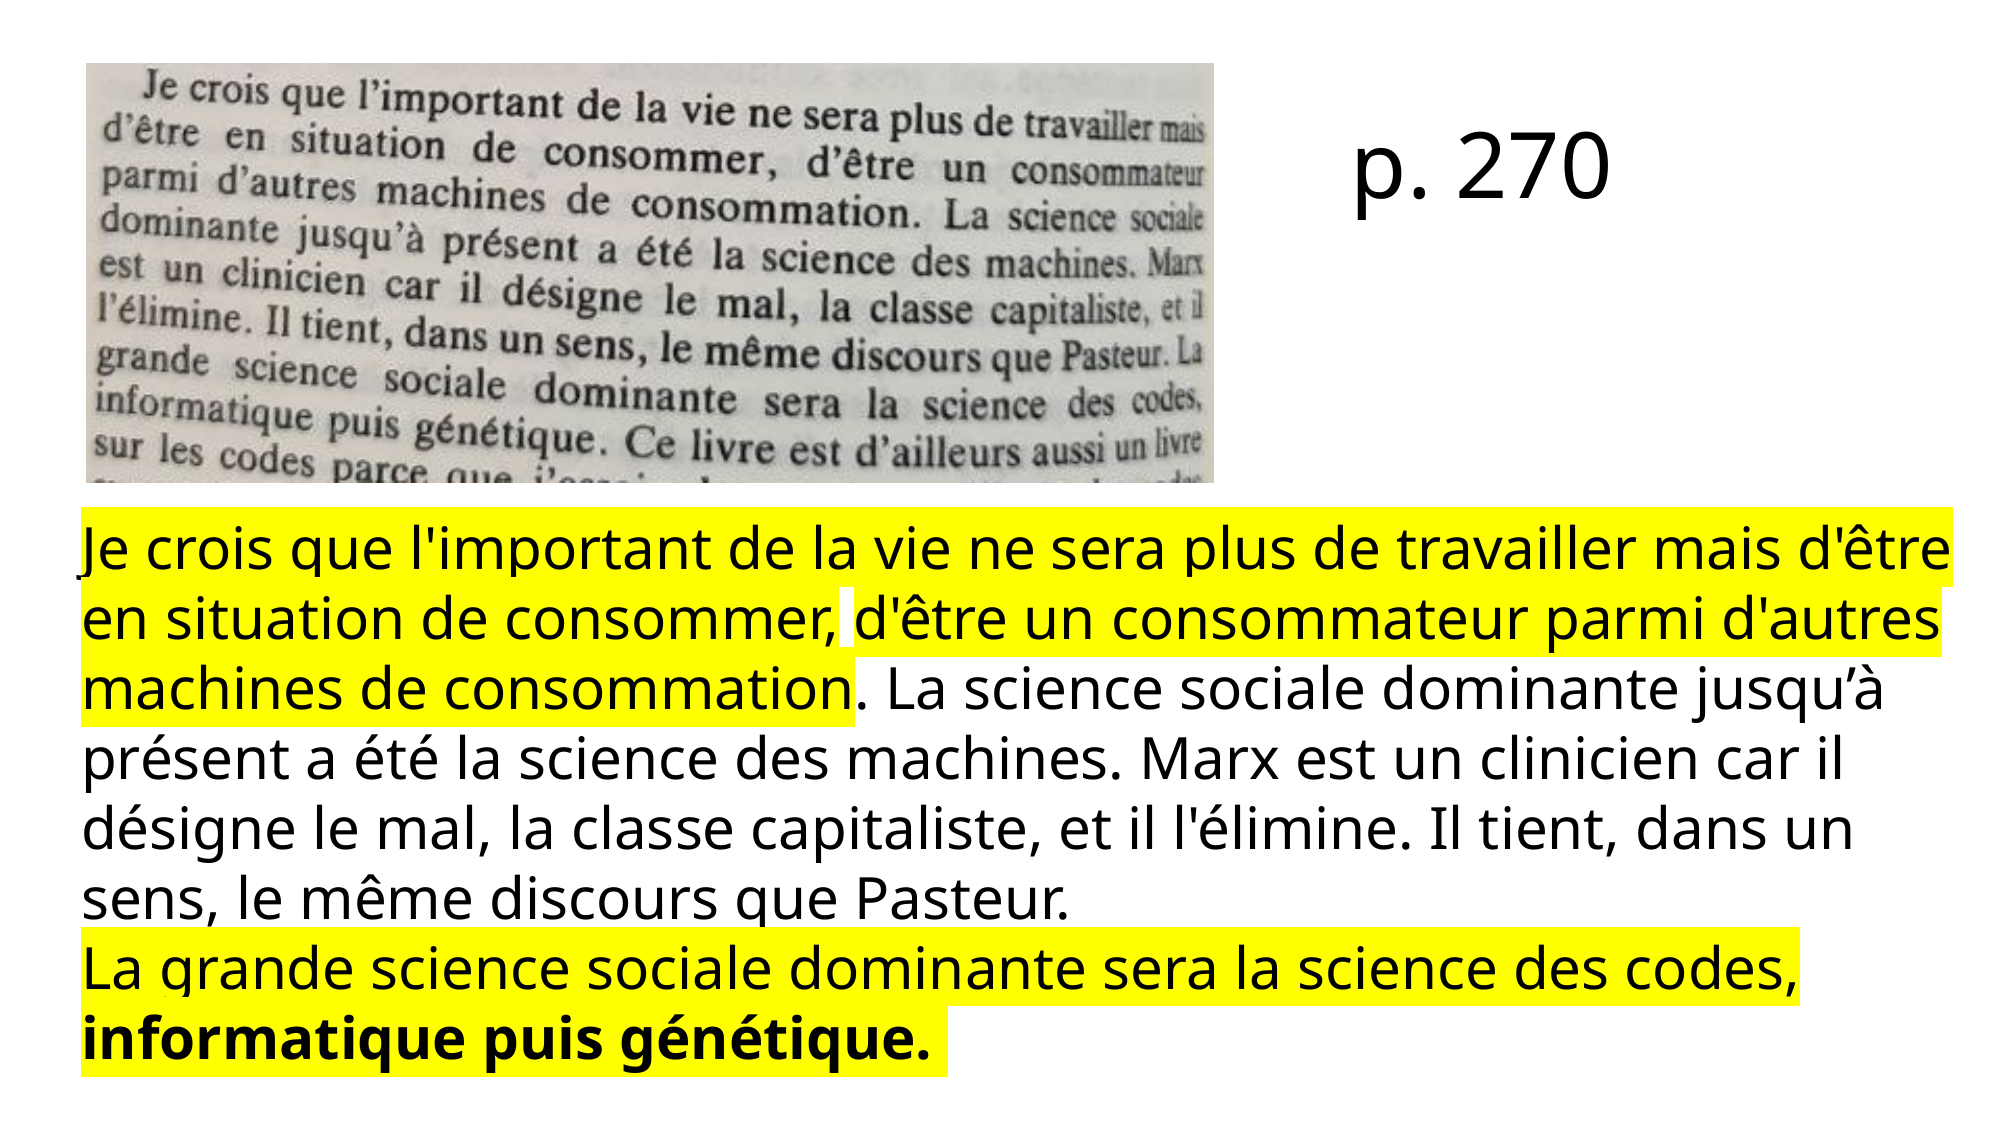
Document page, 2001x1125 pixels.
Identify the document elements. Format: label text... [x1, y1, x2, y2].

picture [86, 63, 1214, 483]
title p. 270 [1101, 59, 1863, 278]
text_box Je crois que l'important de la vie ne sera plus de travailler mais d'être en situation de consommer, d'être un consommateur parmi d'autres machines de consommation. La science sociale dominante jusqu’à présent a été la science des machines. Marx est un clinicien car il désigne le mal, la classe capitaliste, et il l'élimine. Il tient, dans un sens, le même discours que Pasteur. La grande science sociale dominante sera la science des codes, informatique puis génétique. [66, 504, 1977, 1079]
